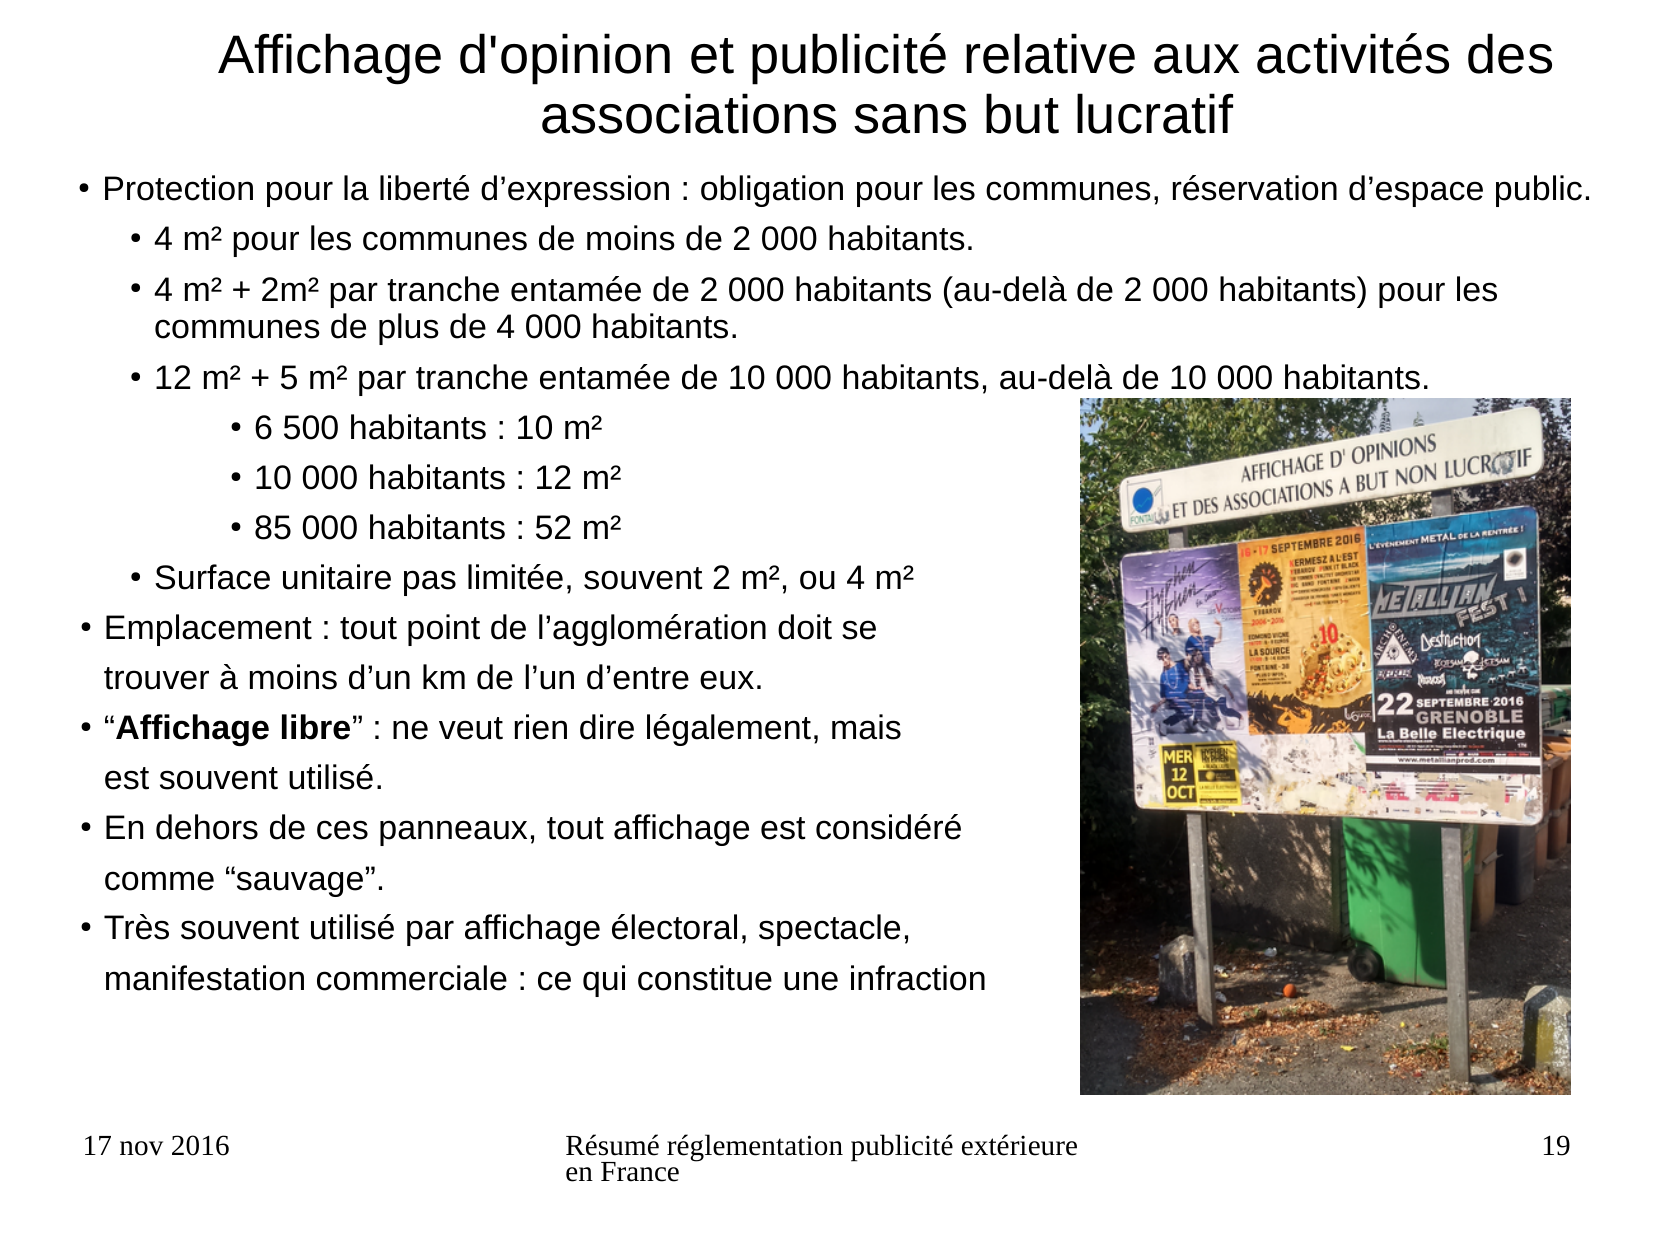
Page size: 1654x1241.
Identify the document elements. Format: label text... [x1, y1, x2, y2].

text_box Protection pour la liberté d’expression : obligation pour les communes, réservation d’espace public. 4 m² pour les communes de moins de 2 000 habitants. 4 m² + 2m² par tranche entamée de 2 000 habitants (au-delà de 2 000 habitants) pour les communes de plus de 4 000 habitants. 12 m² + 5 m² par tranche entamée de 10 000 habitants, au-delà de 10 000 habitants. 6 500 habitants : 10 m² 10 000 habitants : 12 m² 85 000 habitants : 52 m² Surface unitaire pas limitée, souvent 2 m², ou 4 m² Emplacement : tout point de l’agglomération doit se trouver à moins d’un km de l’un d’entre eux. “Affichage libre” : ne veut rien dire légalement, mais est souvent utilisé. En dehors de ces panneaux, tout affichage est considéré comme “sauvage”. Très souvent utilisé par affichage électoral, spectacle, manifestation commerciale : ce qui constitue une infraction [30, 120, 1631, 1010]
picture [1080, 398, 1571, 1096]
title Affichage d'opinion et publicité relative aux activités des associations sans but lucratif [90, 19, 1579, 120]
